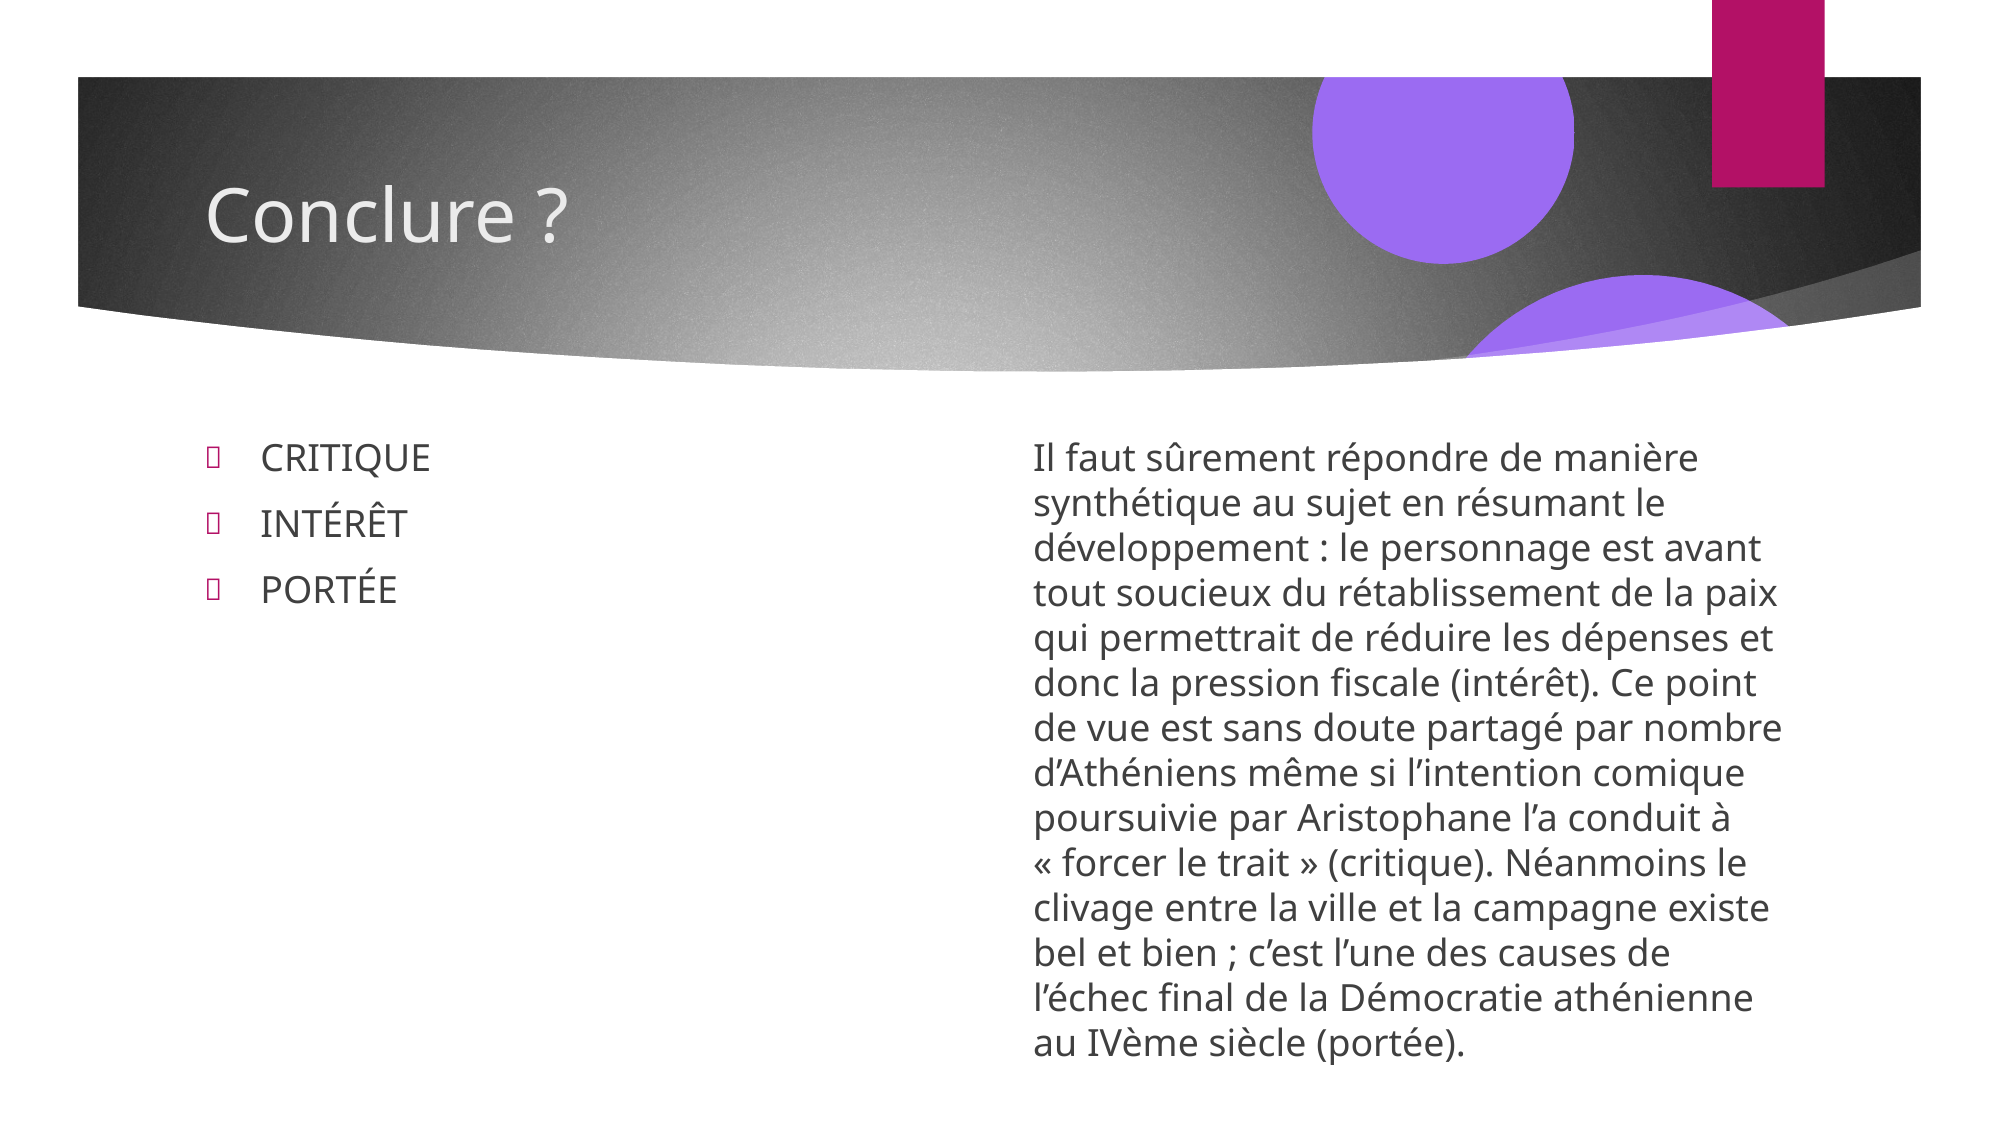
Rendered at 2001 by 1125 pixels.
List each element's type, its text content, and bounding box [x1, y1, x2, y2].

picture [1564, 78, 1920, 300]
title Conclure ? [189, 159, 1627, 276]
list CRITIQUE INTÉRÊT PORTÉE [189, 427, 981, 988]
picture [79, 78, 1613, 371]
list Il faut sûrement répondre de manière synthétique au sujet en résumant le développement : le personnage est avant tout soucieux du rétablissement de la paix qui permettrait de réduire les dépenses et donc la pression fiscale (intérêt). Ce point de vue est sans doute partagé par nombre d’Athéniens même si l’intention comique poursuivie par Aristophane l’a conduit à « forcer le trait » (critique). Néanmoins le clivage entre la ville et la campagne existe bel et bien ; c’est l’une des causes de l’échec final de la Démocratie athénienne au IVème siècle (portée). [1018, 427, 1810, 1080]
